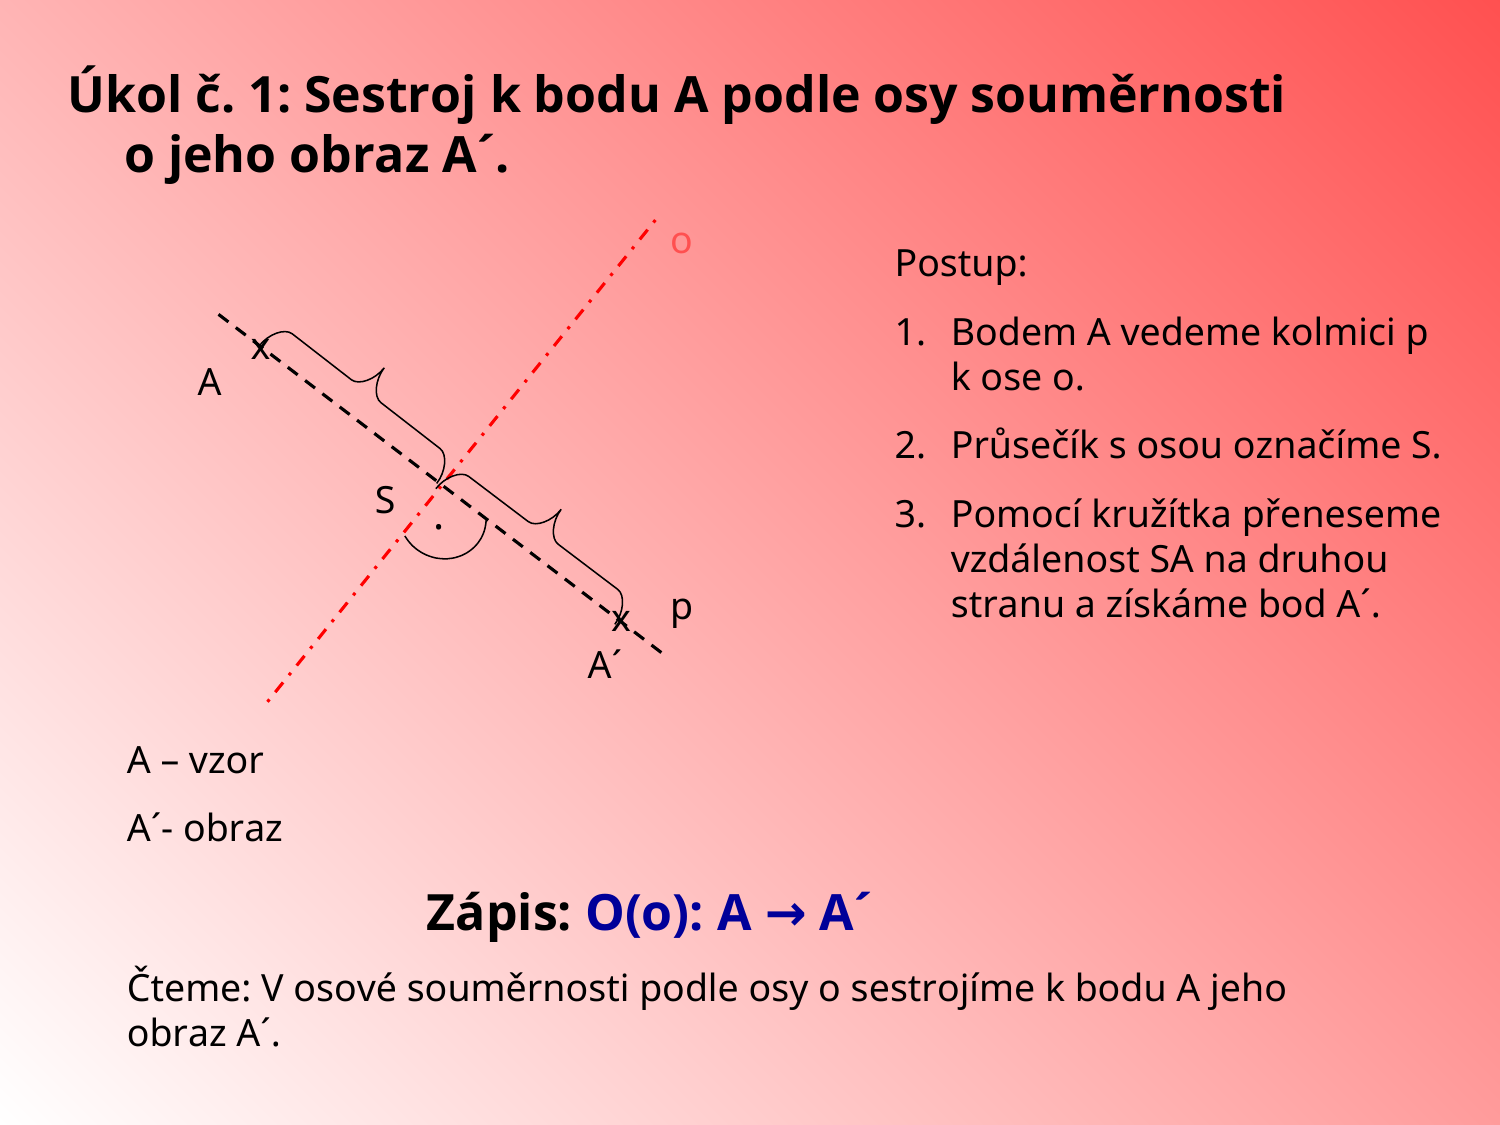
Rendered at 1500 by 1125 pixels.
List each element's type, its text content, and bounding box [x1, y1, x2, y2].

text_box A´ [572, 633, 644, 694]
list Úkol č. 1: Sestroj k bodu A podle osy souměrnosti o jeho obraz A´. [53, 54, 1426, 1005]
text_box S [360, 467, 420, 529]
text_box x [596, 586, 668, 647]
text_box A – vzor A´- obraz Zápis: O(o): A → A´ Čteme: V osové souměrnosti podle osy o sestrojíme k bodu A jeho obraz A´. [112, 727, 1329, 1062]
text_box p [655, 574, 703, 635]
text_box o [655, 207, 715, 269]
text_box Postup: Bodem A vedeme kolmici p k ose o. Průsečík s osou označíme S. Pomocí kružítka přeneseme vzdálenost SA na druhou stranu a získáme bod A´. [879, 231, 1471, 707]
text_box x [235, 314, 296, 375]
text_box . [419, 479, 467, 546]
text_box A [183, 349, 254, 411]
